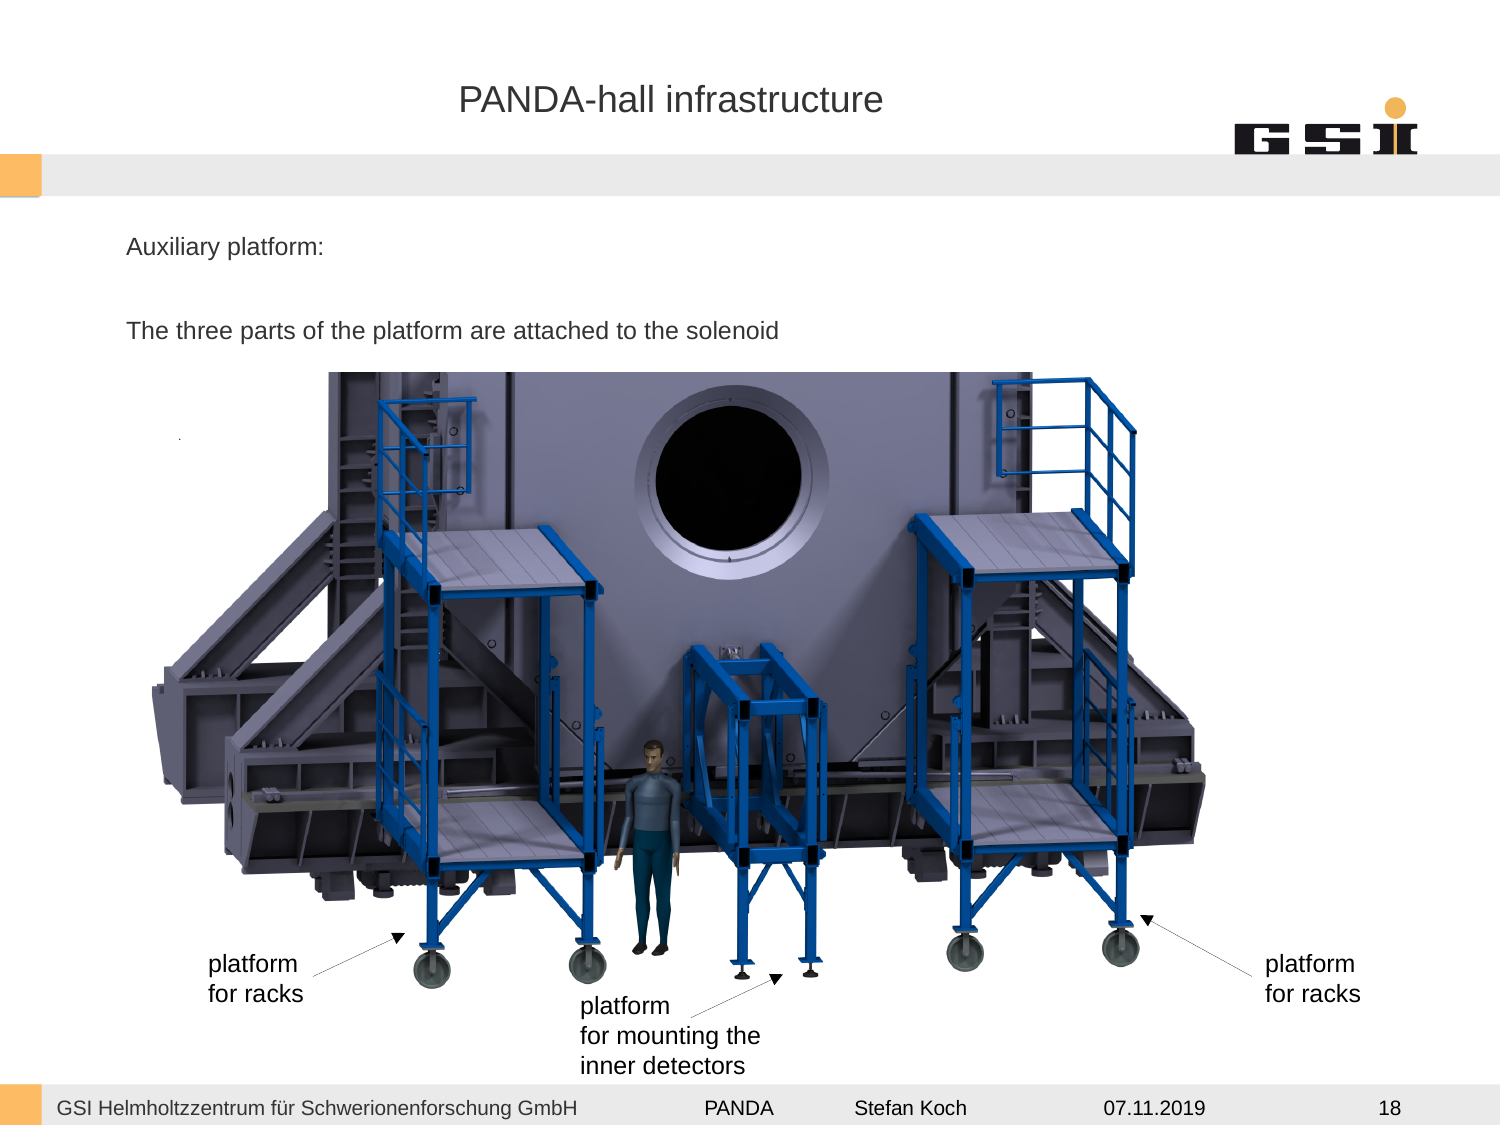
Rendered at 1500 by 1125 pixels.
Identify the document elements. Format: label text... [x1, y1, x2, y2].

text_box PANDA-hall infrastructure [160, 67, 1200, 128]
picture [1233, 95, 1419, 154]
text_box platform for racks [1250, 940, 1500, 1016]
text_box platform for racks [193, 940, 461, 1016]
text_box Auxiliary platform: The three parts of the platform are attached to the solenoid [111, 224, 1417, 408]
picture [150, 372, 1218, 992]
text_box platform for mounting the inner detectors [565, 981, 833, 1087]
